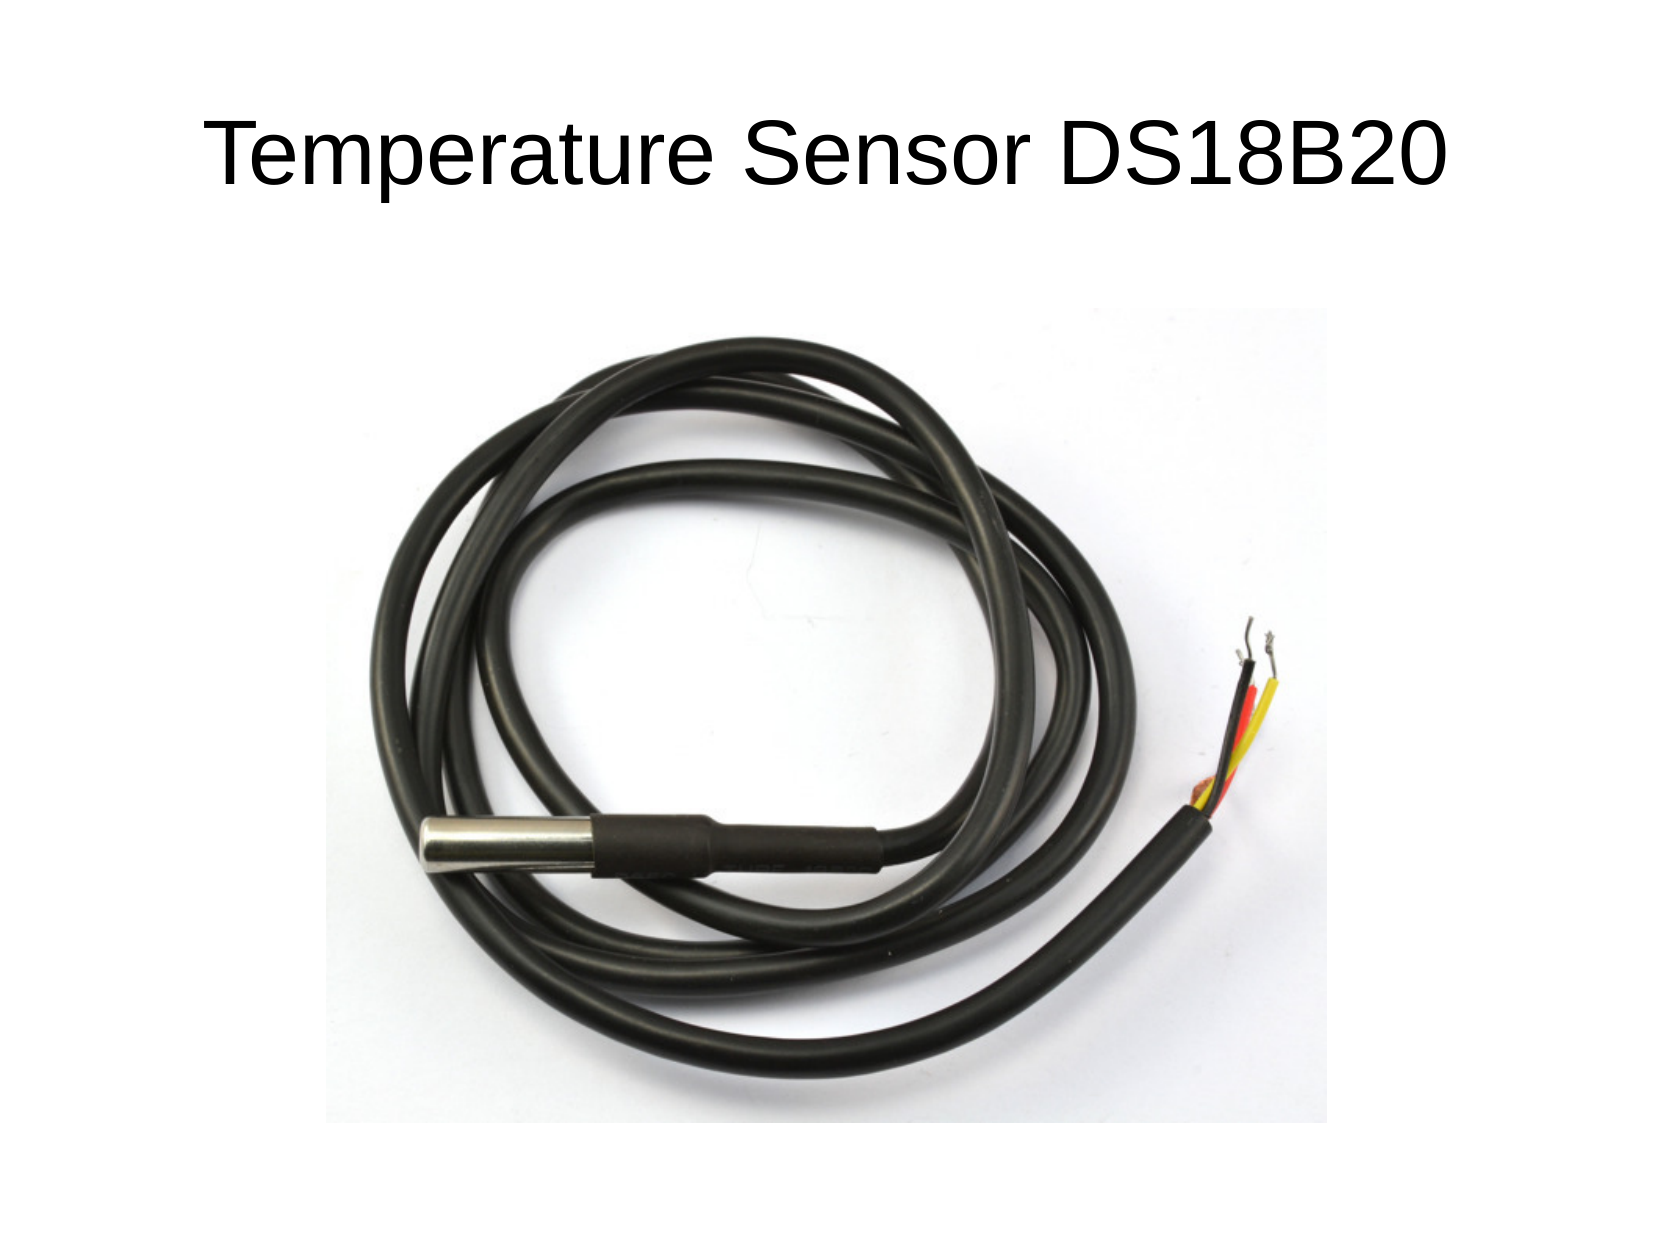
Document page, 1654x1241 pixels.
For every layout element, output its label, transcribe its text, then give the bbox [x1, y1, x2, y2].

picture [326, 308, 1327, 1123]
title Temperature Sensor DS18B20 [82, 49, 1571, 257]
